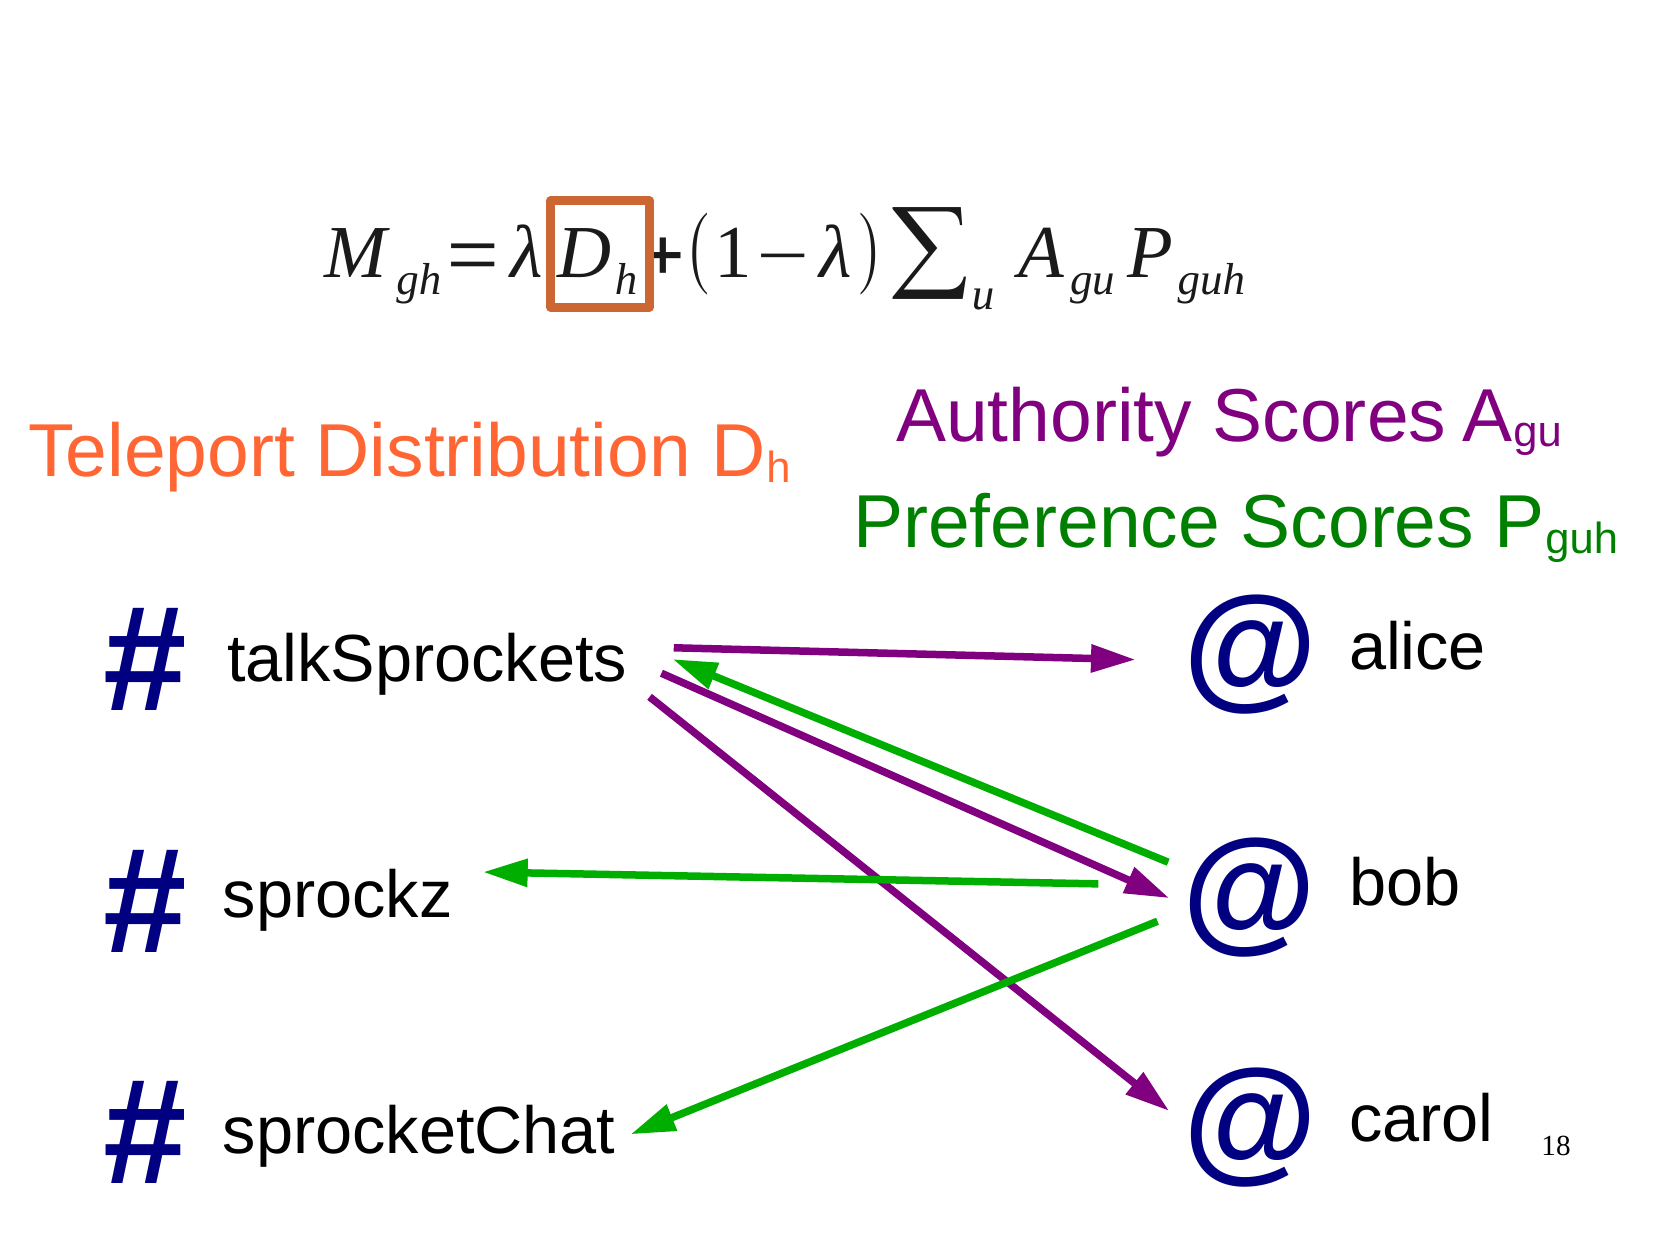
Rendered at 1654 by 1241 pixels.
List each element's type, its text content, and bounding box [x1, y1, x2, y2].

text_box bob [1334, 837, 1476, 928]
text_box talkSprockets [212, 613, 644, 703]
chart [555, 205, 645, 303]
chart [313, 200, 1252, 319]
text_box @ [1168, 596, 1332, 730]
text_box Authority Scores Agu [881, 366, 1577, 472]
text_box carol [1334, 1073, 1510, 1164]
text_box Preference Scores Pguh [838, 472, 1633, 596]
text_box # [88, 809, 202, 993]
text_box sprockz [207, 849, 469, 939]
text_box # [88, 1040, 202, 1223]
text_box @ [1168, 803, 1332, 972]
text_box sprocketChat [207, 1085, 632, 1176]
text_box alice [1334, 601, 1502, 692]
text_box # [88, 567, 202, 751]
text_box Teleport Distribution Dh [13, 401, 806, 526]
text_box @ [1168, 1033, 1332, 1203]
